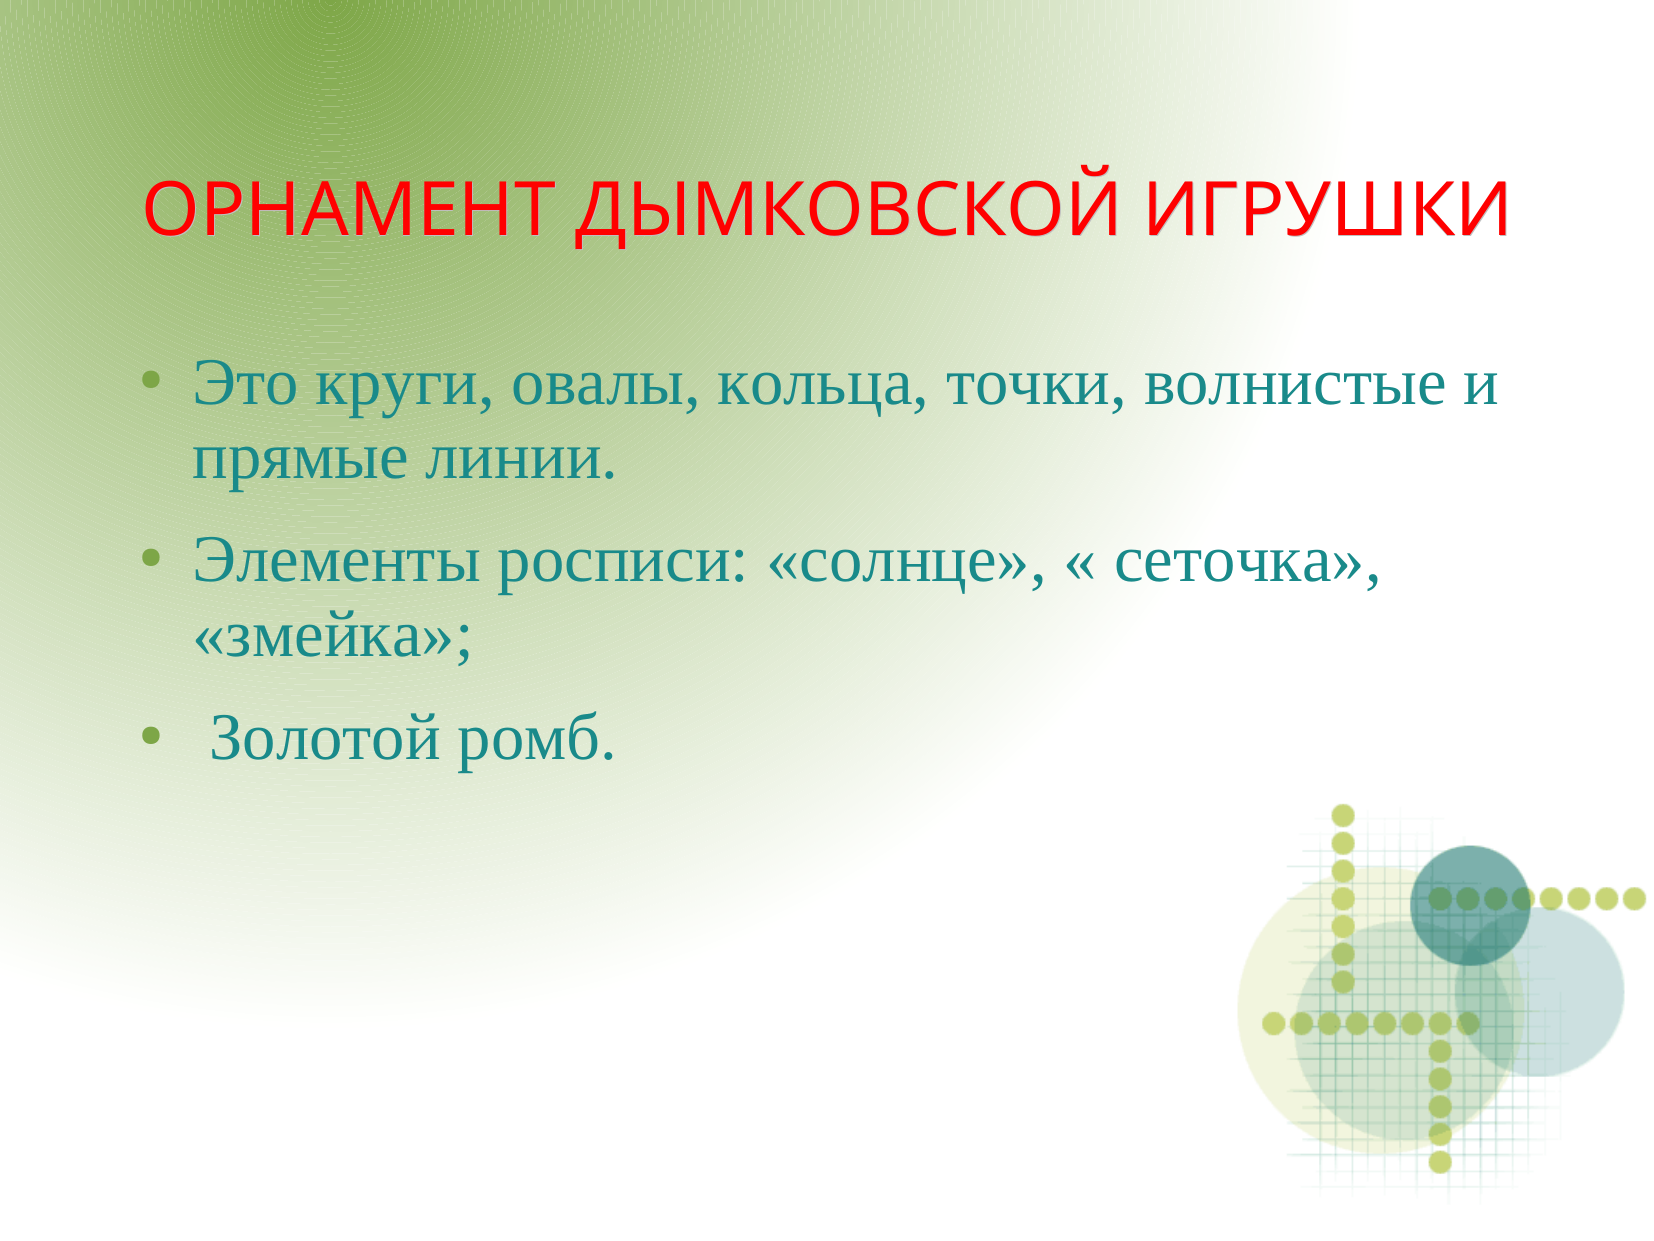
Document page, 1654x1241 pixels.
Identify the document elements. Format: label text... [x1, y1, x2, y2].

picture [1224, 792, 1654, 1211]
title ОРНАМЕНТ ДЫМКОВСКОЙ ИГРУШКИ [121, 102, 1534, 311]
list Это круги, овалы, кольца, точки, волнистые и прямые линии. Элементы росписи: «солнце», « сеточка», «змейка»; Золотой ромб. [121, 344, 1534, 1112]
